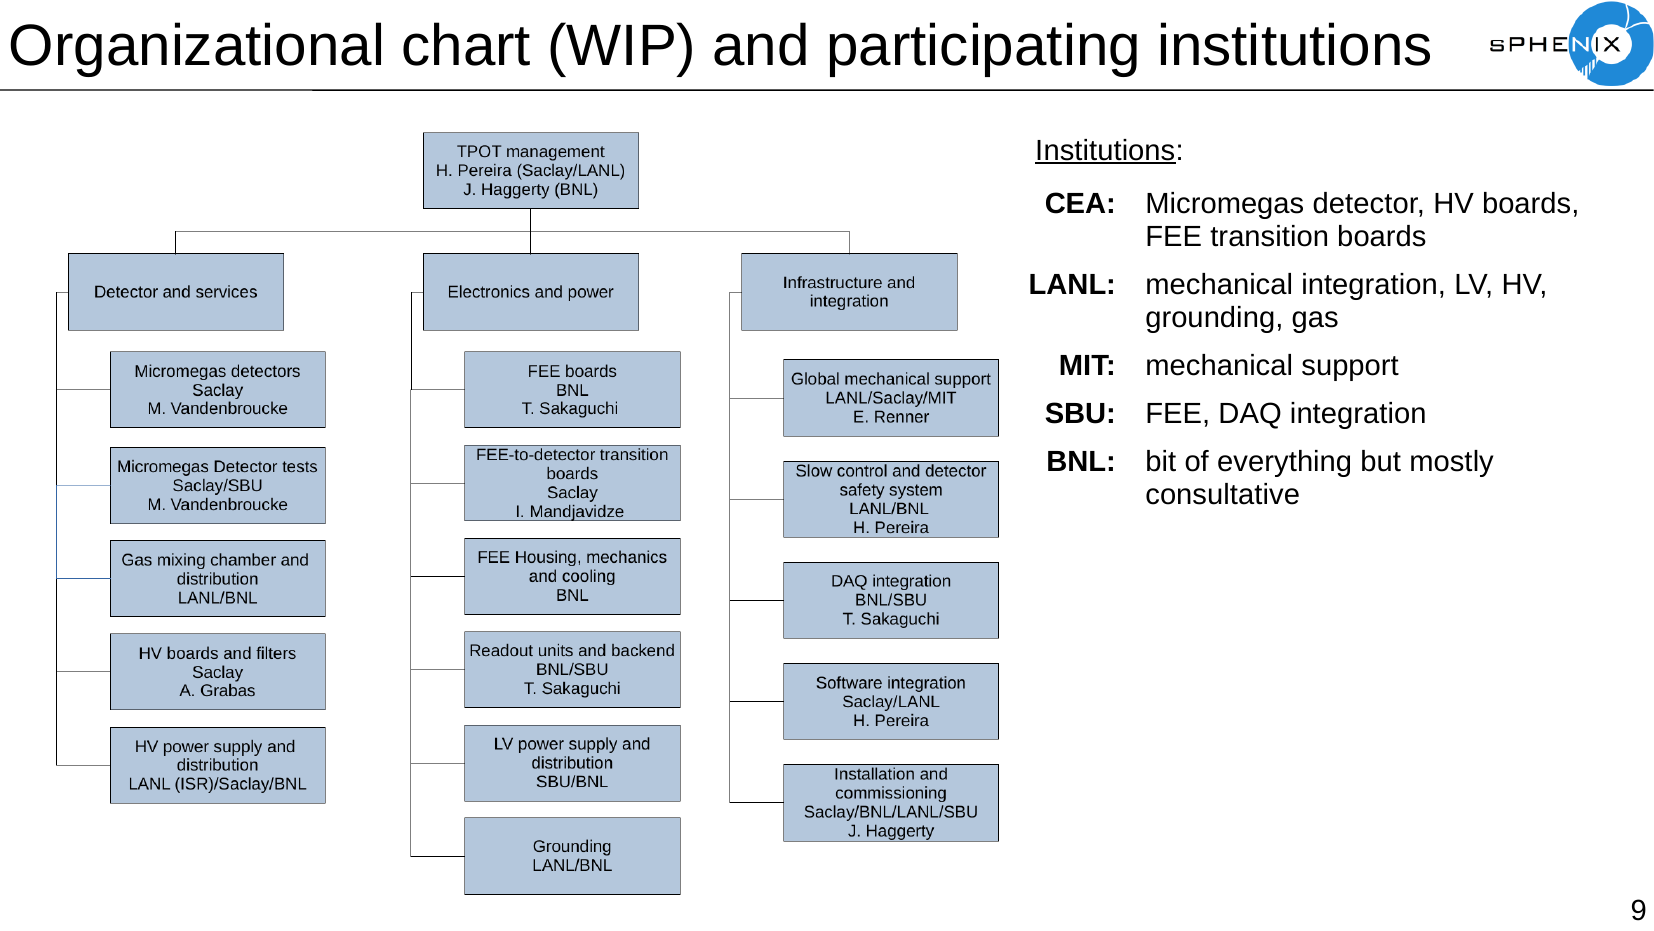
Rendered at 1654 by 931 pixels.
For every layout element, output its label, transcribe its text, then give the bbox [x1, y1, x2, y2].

table_cell bit of everything but mostly consultative [1132, 438, 1648, 518]
table_cell mechanical support [1132, 342, 1648, 389]
table_cell BNL: [1026, 438, 1131, 518]
table_header Micromegas detector, HV boards, FEE transition boards [1132, 180, 1648, 260]
table_cell FEE, DAQ integration [1132, 390, 1648, 437]
picture [8, 102, 1026, 907]
table_cell MIT: [1026, 342, 1131, 389]
text_box Institutions: [1026, 126, 1576, 178]
table_header CEA: [1026, 180, 1131, 260]
table_cell LANL: [1026, 261, 1131, 341]
title Organizational chart (WIP) and participating institutions [0, 0, 1654, 91]
table_cell mechanical integration, LV, HV, grounding, gas [1132, 261, 1648, 341]
table_cell SBU: [1026, 390, 1131, 437]
